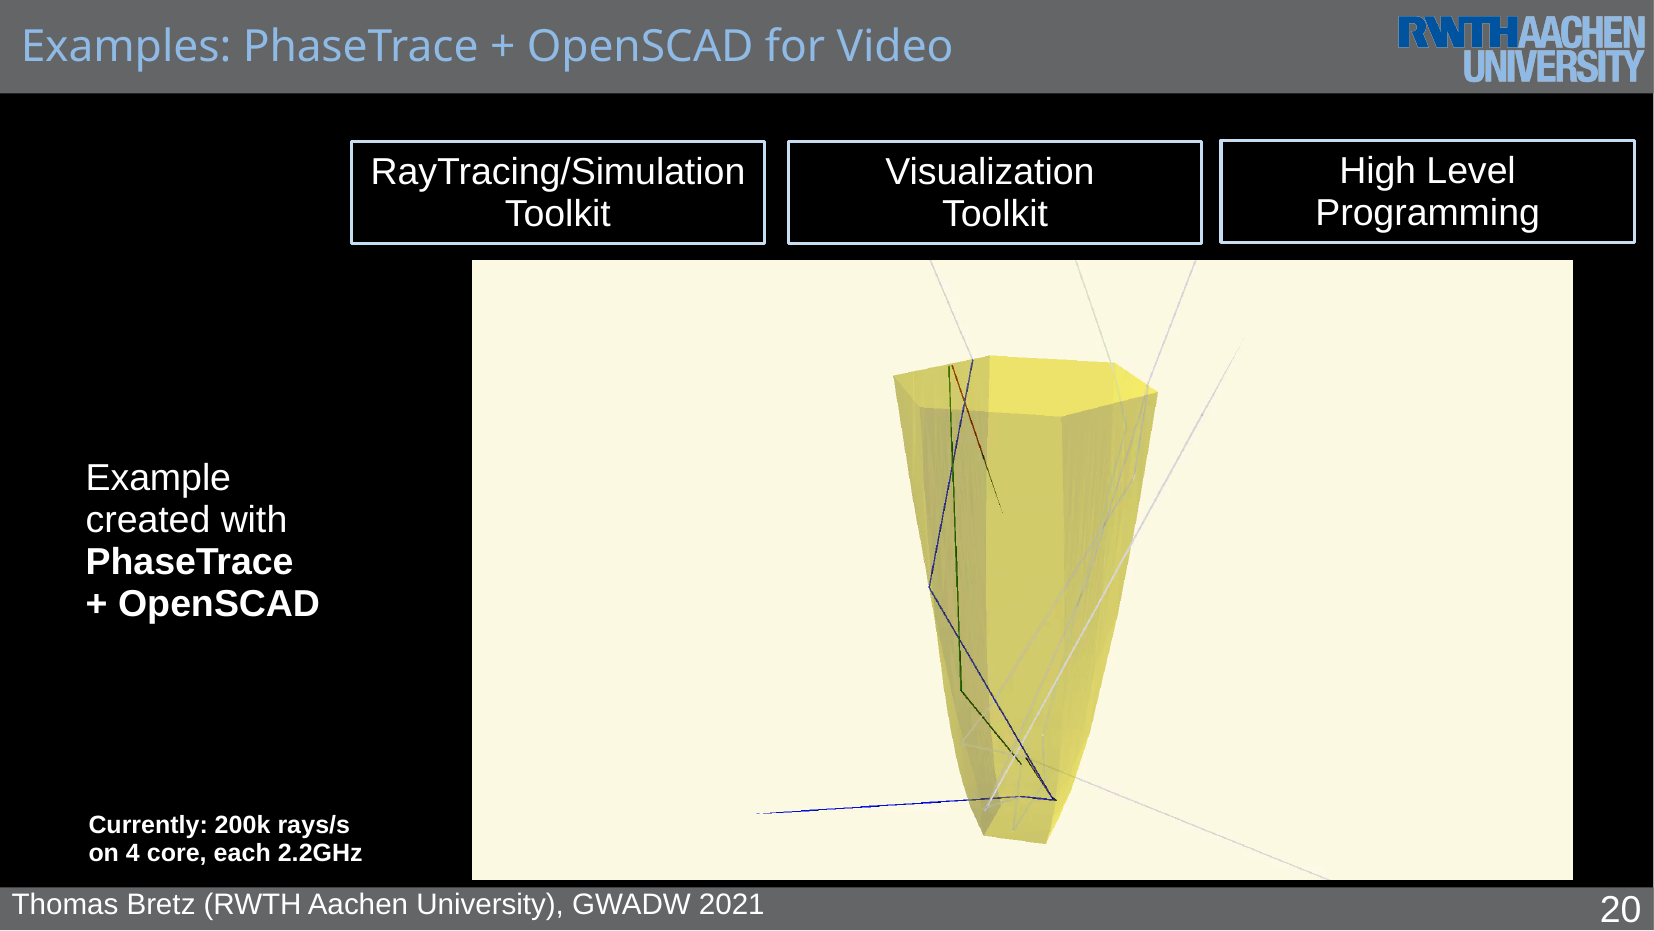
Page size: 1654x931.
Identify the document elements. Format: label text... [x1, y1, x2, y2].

title Examples: PhaseTrace + OpenSCAD for Video [20, 7, 1510, 82]
text_box Currently: 200k rays/s on 4 core, each 2.2GHz [73, 803, 379, 874]
text_box Visualization Toolkit [788, 141, 1202, 244]
picture [1363, 0, 1654, 113]
text_box [471, 259, 1574, 880]
text_box Example created with PhaseTrace + OpenSCAD [70, 449, 591, 632]
text_box RayTracing/Simulation Toolkit [351, 141, 765, 244]
text_box High Level Programming [1220, 140, 1635, 243]
